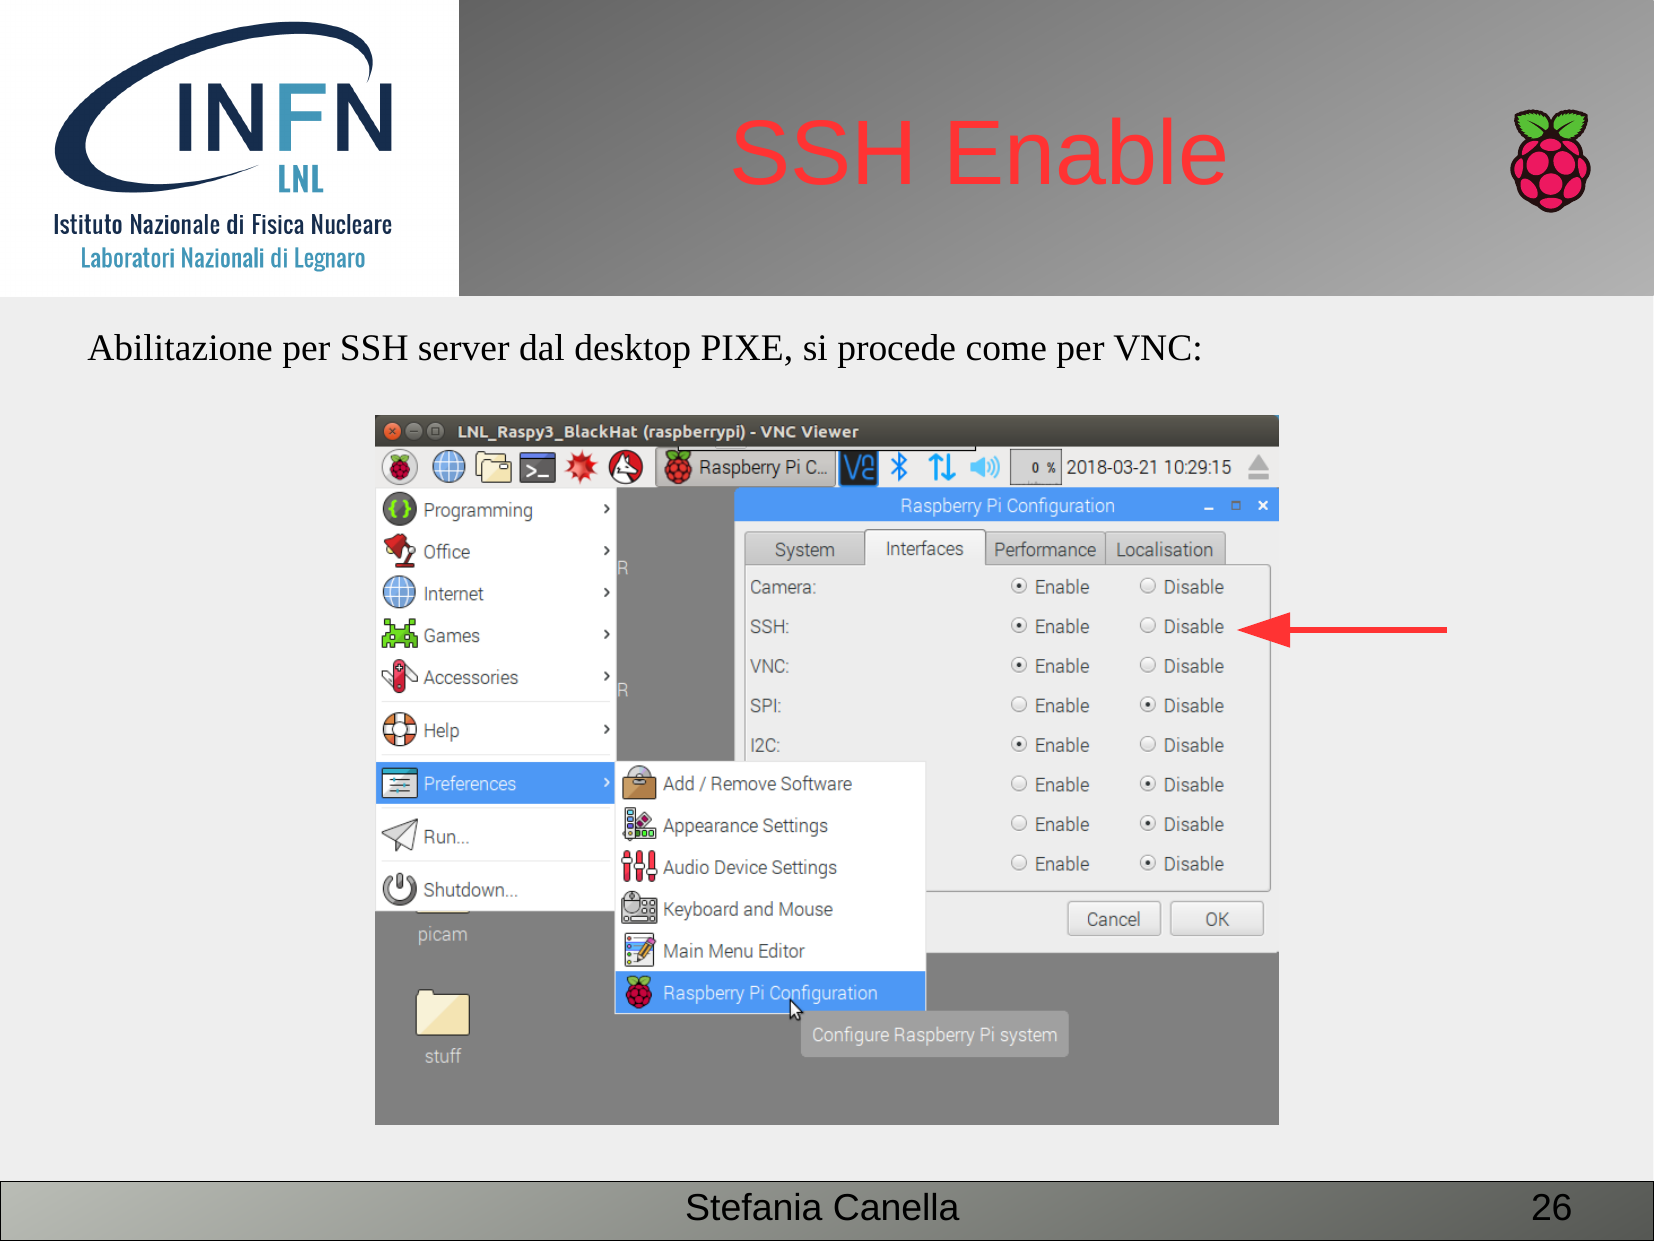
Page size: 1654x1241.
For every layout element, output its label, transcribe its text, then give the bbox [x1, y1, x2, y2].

picture [0, 0, 459, 297]
text_box [984, 1181, 1516, 1241]
text_box [0, 1181, 670, 1241]
text_box Abilitazione per SSH server dal desktop PIXE, si procede come per VNC: [28, 310, 1626, 385]
text_box <number> [1516, 1178, 1654, 1241]
picture [375, 415, 1279, 1125]
title SSH Enable [459, 49, 1571, 257]
text_box [459, 0, 1654, 296]
text_box Stefania Canella [670, 1178, 984, 1241]
